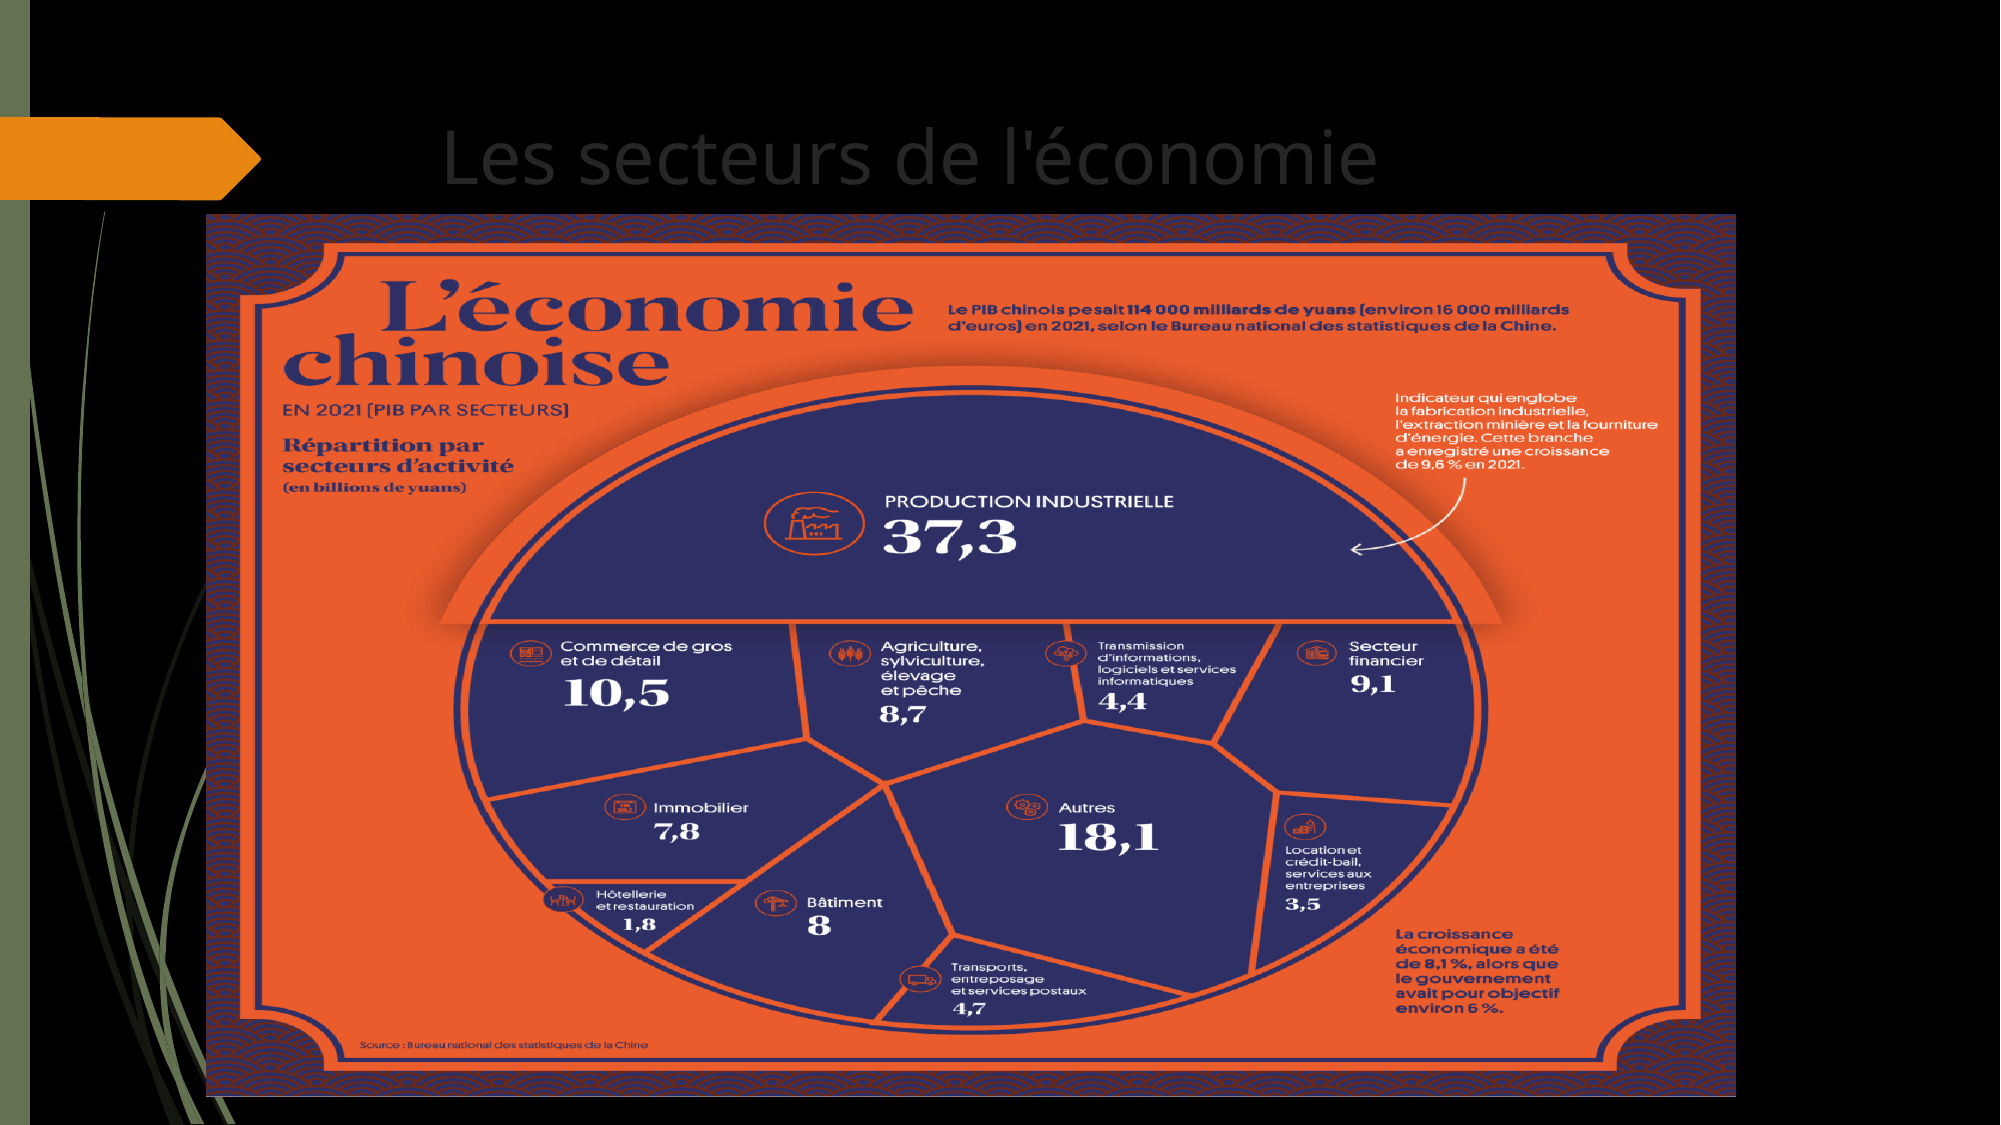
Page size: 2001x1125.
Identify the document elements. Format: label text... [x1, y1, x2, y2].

title Les secteurs de l'économie [425, 102, 1888, 313]
picture [206, 215, 1736, 1097]
